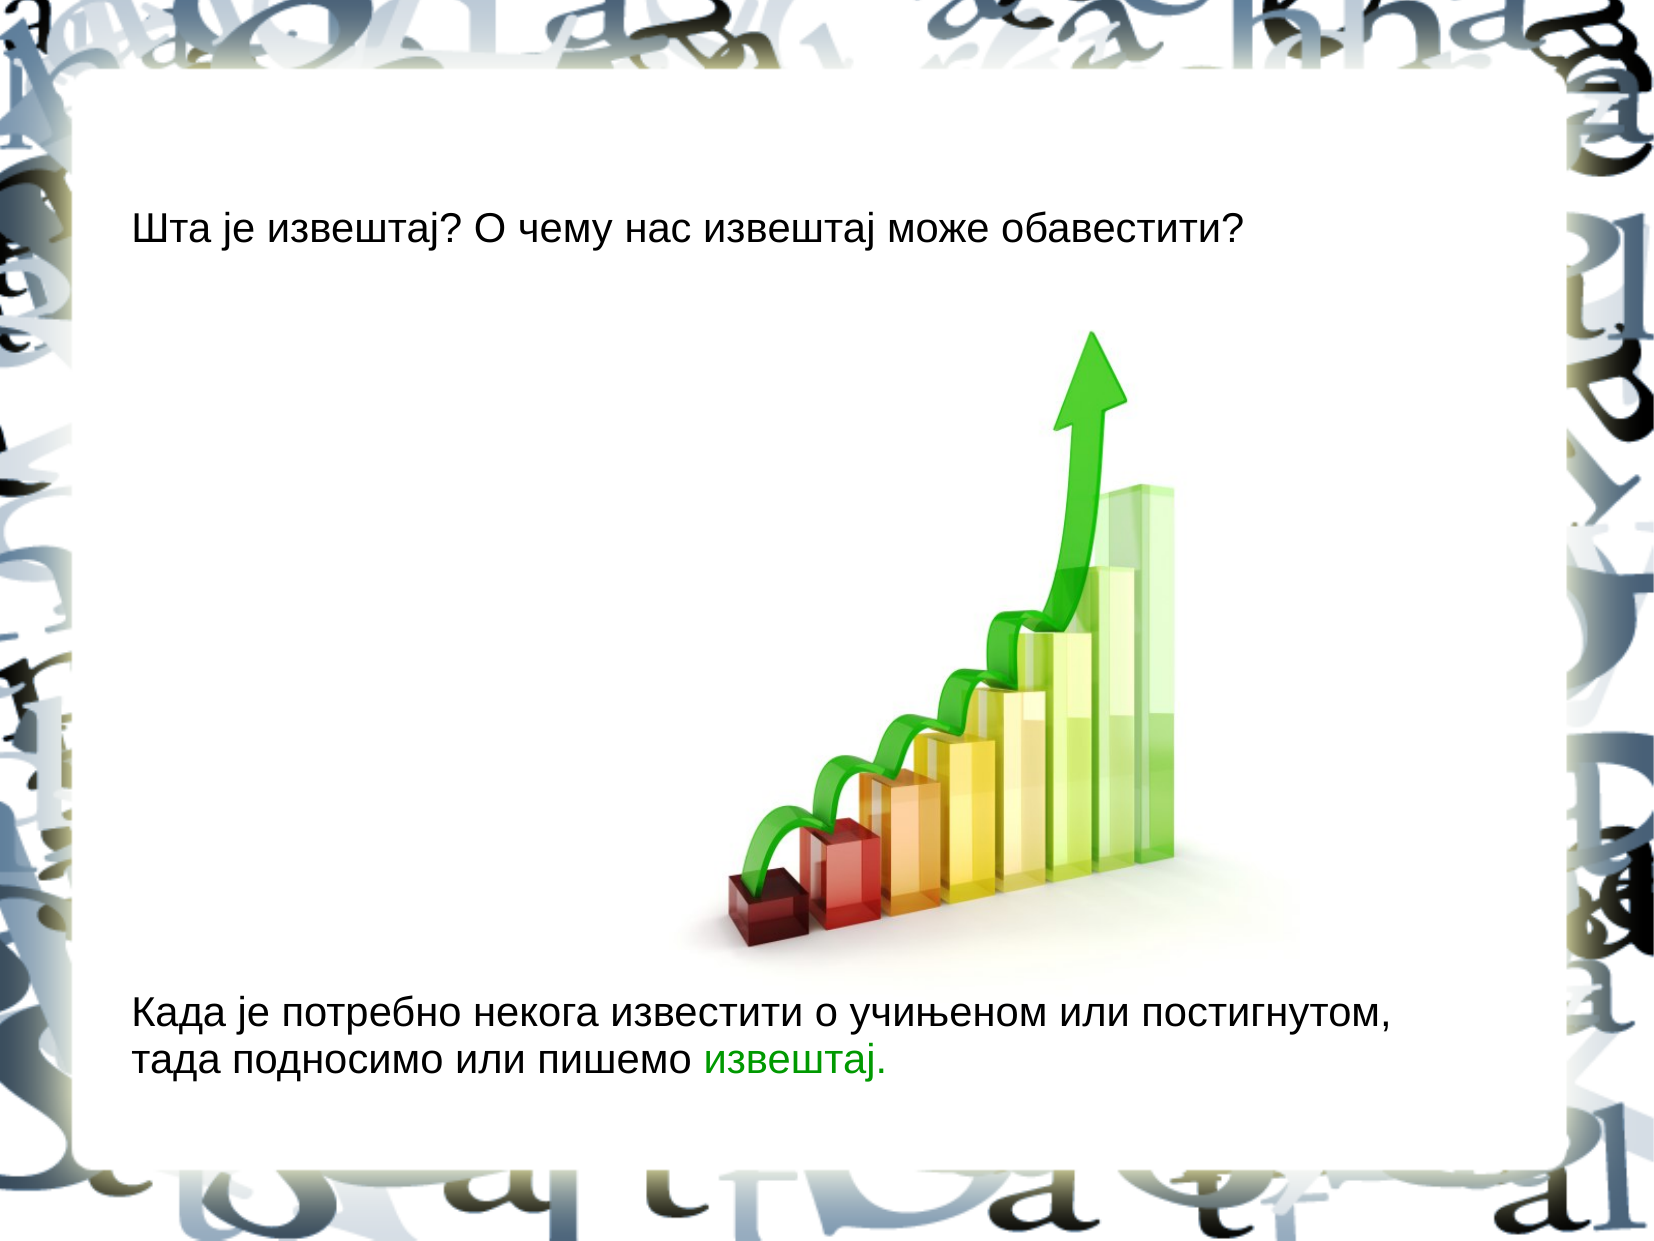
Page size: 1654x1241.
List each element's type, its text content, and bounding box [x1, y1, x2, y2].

text_box Шта је извештај? О чему нас извештај може обавестити? Када је потребно некога известити о учињеном или постигнутом, тада подносимо или пишемо извештај. [116, 197, 1418, 1142]
picture [0, 0, 1654, 1241]
